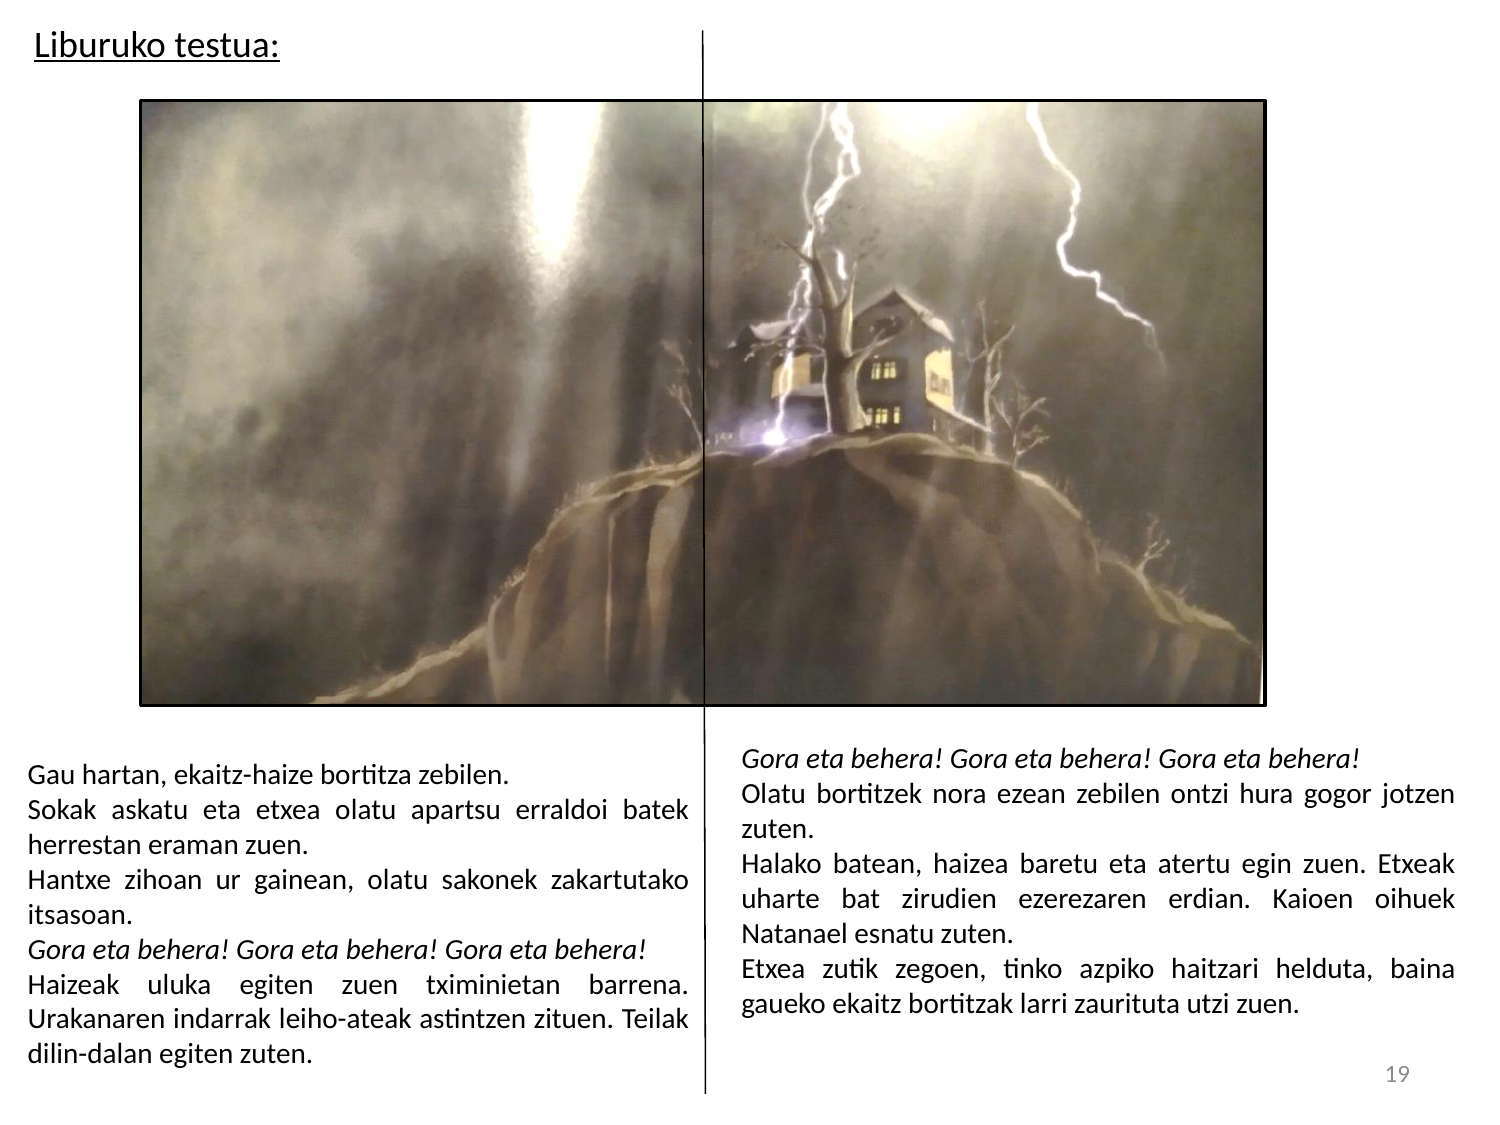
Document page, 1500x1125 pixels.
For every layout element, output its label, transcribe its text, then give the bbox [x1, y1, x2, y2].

text_box Gau hartan, ekaitz-haize bortitza zebilen. Sokak askatu eta etxea olatu apartsu erraldoi batek herrestan eraman zuen. Hantxe zihoan ur gainean, olatu sakonek zakartutako itsasoan. Gora eta behera! Gora eta behera! Gora eta behera! Haizeak uluka egiten zuen tximinietan barrena. Urakanaren indarrak leiho-ateak astintzen zituen. Teilak dilin-dalan egiten zuten. [12, 747, 704, 1125]
picture [141, 101, 703, 705]
text_box Liburuko testua: [19, 12, 295, 73]
picture [704, 101, 1264, 705]
slide_number <numéro> [1074, 1042, 1425, 1103]
text_box Gora eta behera! Gora eta behera! Gora eta behera! Olatu bortitzek nora ezean zebilen ontzi hura gogor jotzen zuten. Halako batean, haizea baretu eta atertu egin zuen. Etxeak uharte bat zirudien ezerezaren erdian. Kaioen oihuek Natanael esnatu zuten. Etxea zutik zegoen, tinko azpiko haitzari helduta, baina gaueko ekaitz bortitzak larri zaurituta utzi zuen. [726, 732, 1471, 1027]
